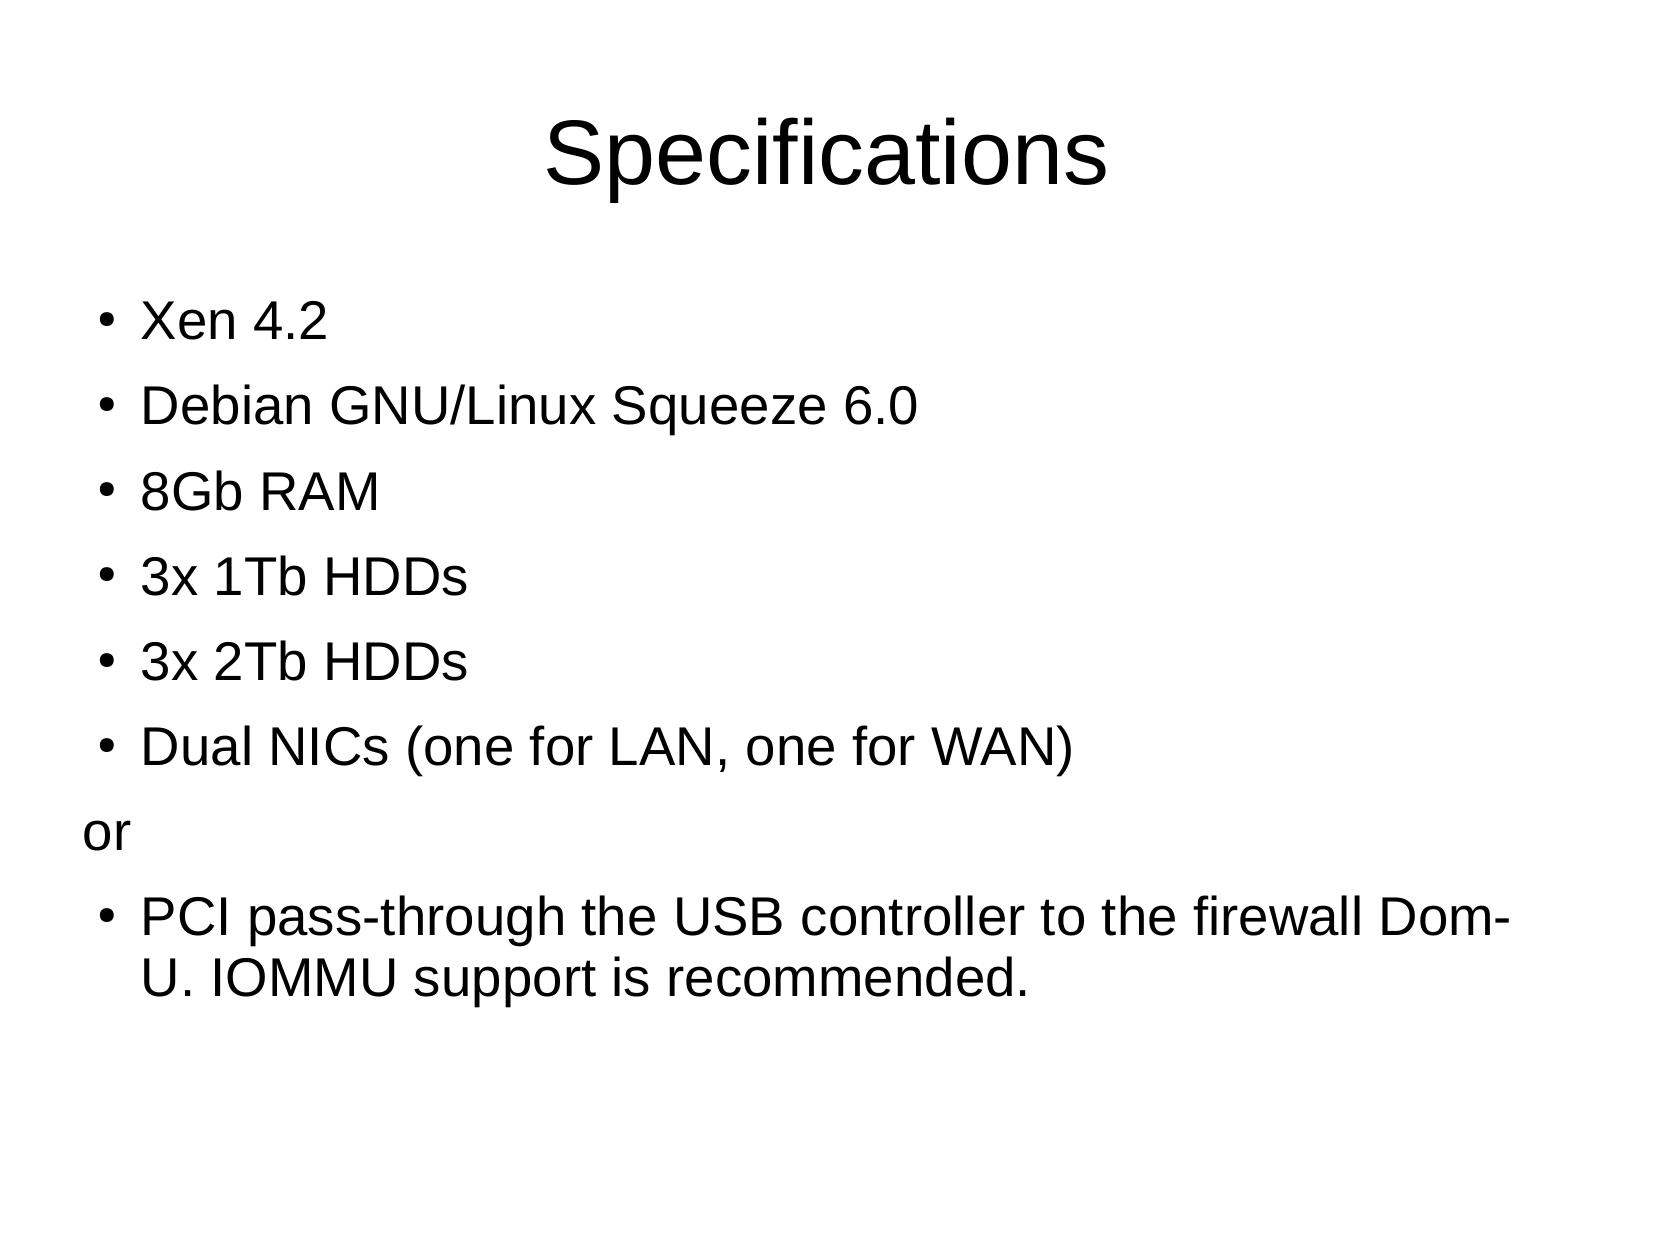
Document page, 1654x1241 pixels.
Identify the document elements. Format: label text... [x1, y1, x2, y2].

list Xen 4.2 Debian GNU/Linux Squeeze 6.0 8Gb RAM 3x 1Tb HDDs 3x 2Tb HDDs Dual NICs (one for LAN, one for WAN) or PCI pass-through the USB controller to the firewall Dom-U. IOMMU support is recommended. [82, 290, 1538, 1010]
title Specifications [82, 49, 1571, 257]
